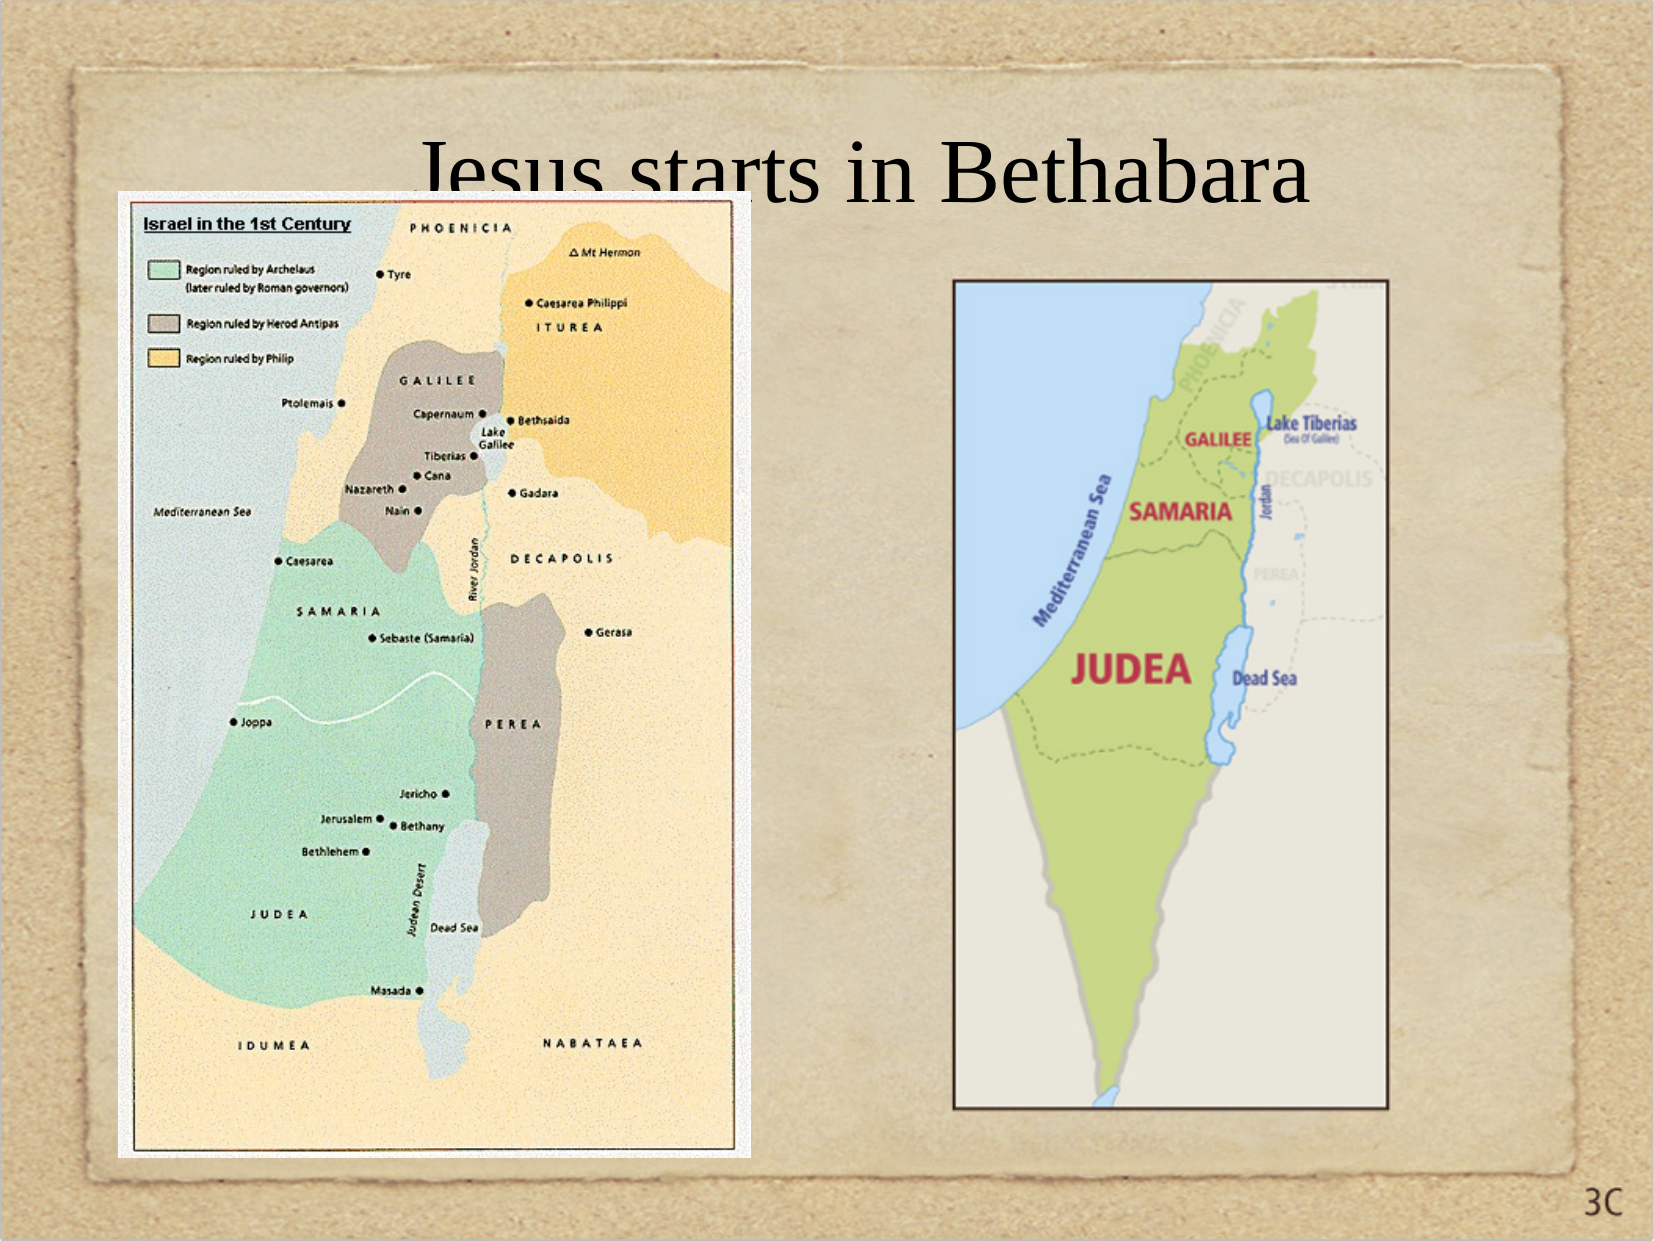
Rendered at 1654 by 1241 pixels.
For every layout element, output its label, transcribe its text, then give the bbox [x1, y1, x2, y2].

text_box [751, 660, 1654, 961]
picture [0, 0, 1654, 1241]
text_box Jesus starts in Bethabara [187, 62, 1538, 180]
